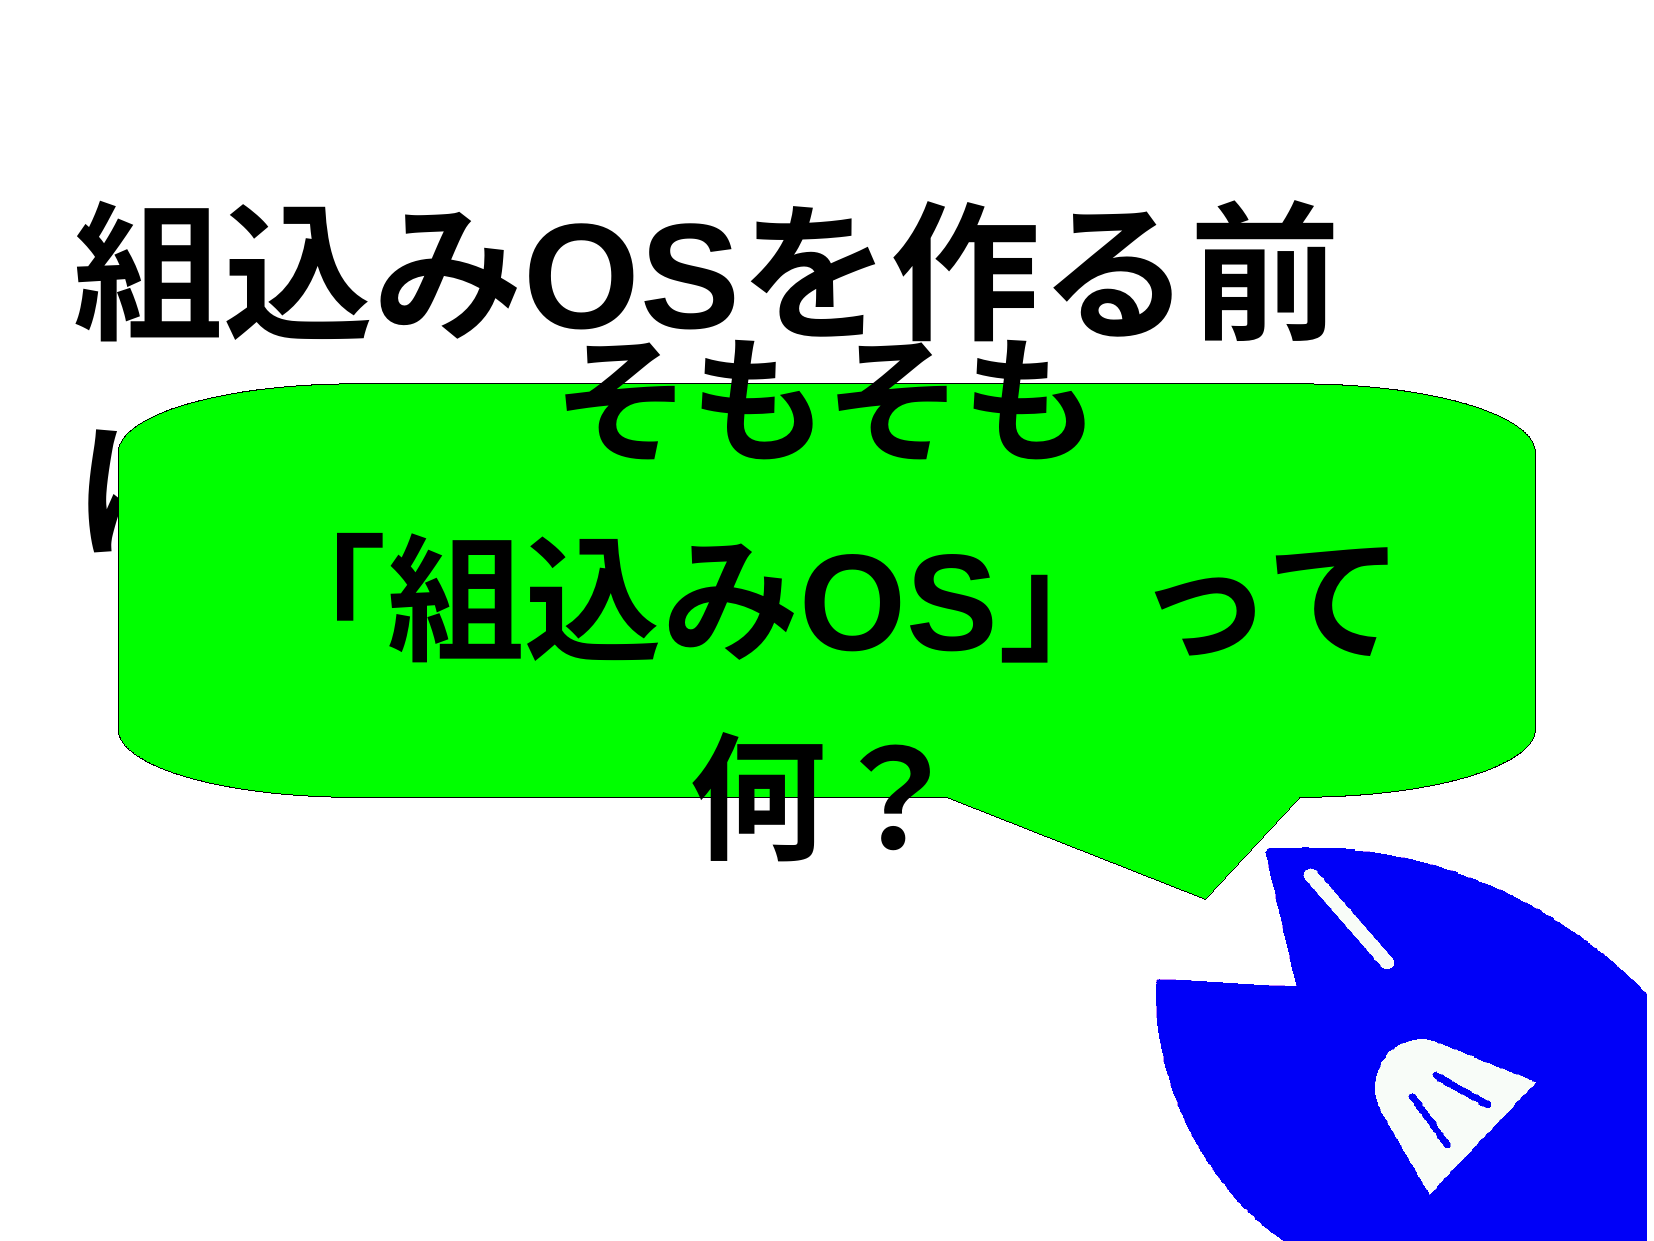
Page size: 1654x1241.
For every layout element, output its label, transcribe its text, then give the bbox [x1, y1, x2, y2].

picture [1122, 826, 1647, 1241]
text_box 組込みOSを作る前に... [59, 147, 1595, 498]
text_box そもそも 「組込みOS」って何？ [118, 383, 1536, 867]
